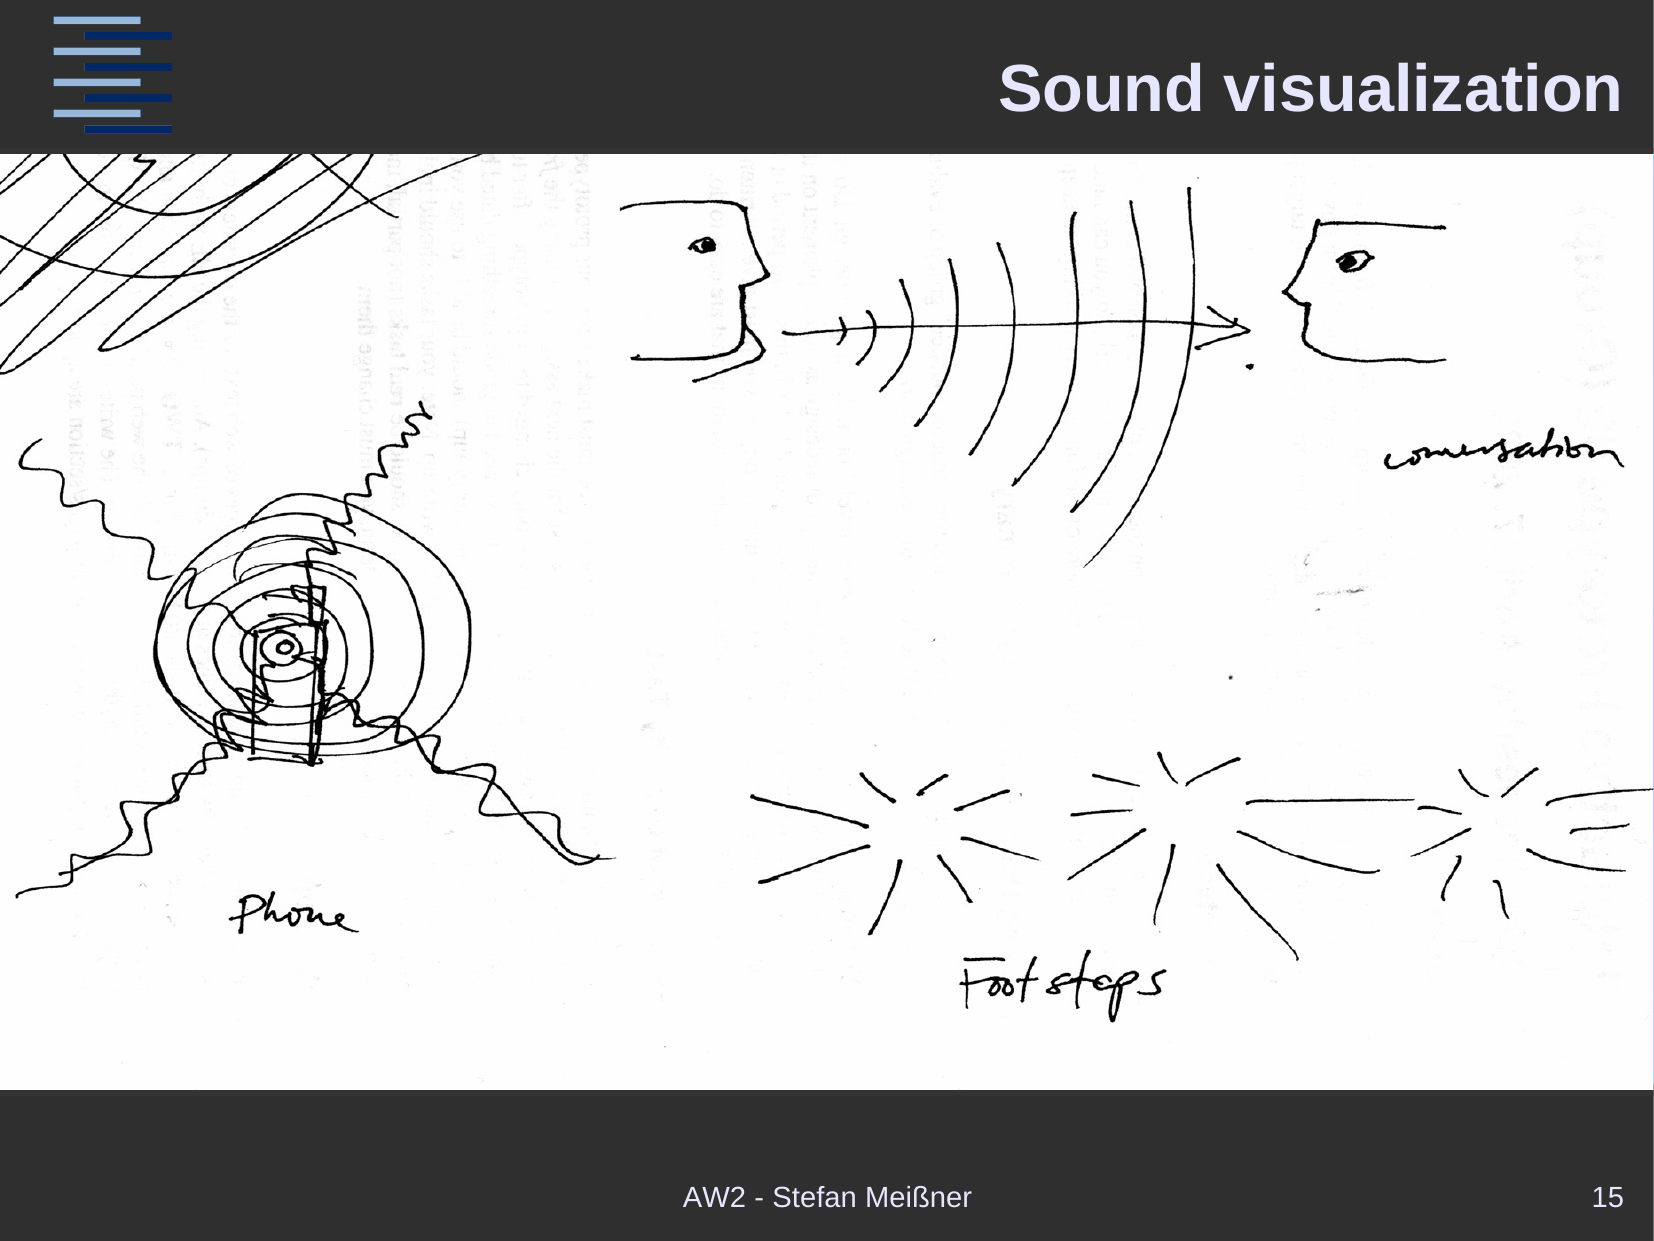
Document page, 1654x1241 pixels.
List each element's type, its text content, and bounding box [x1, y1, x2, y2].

picture [0, 154, 1654, 1090]
title Sound visualization [29, 29, 1625, 148]
picture [0, 1096, 1654, 1241]
picture [0, 0, 1654, 148]
